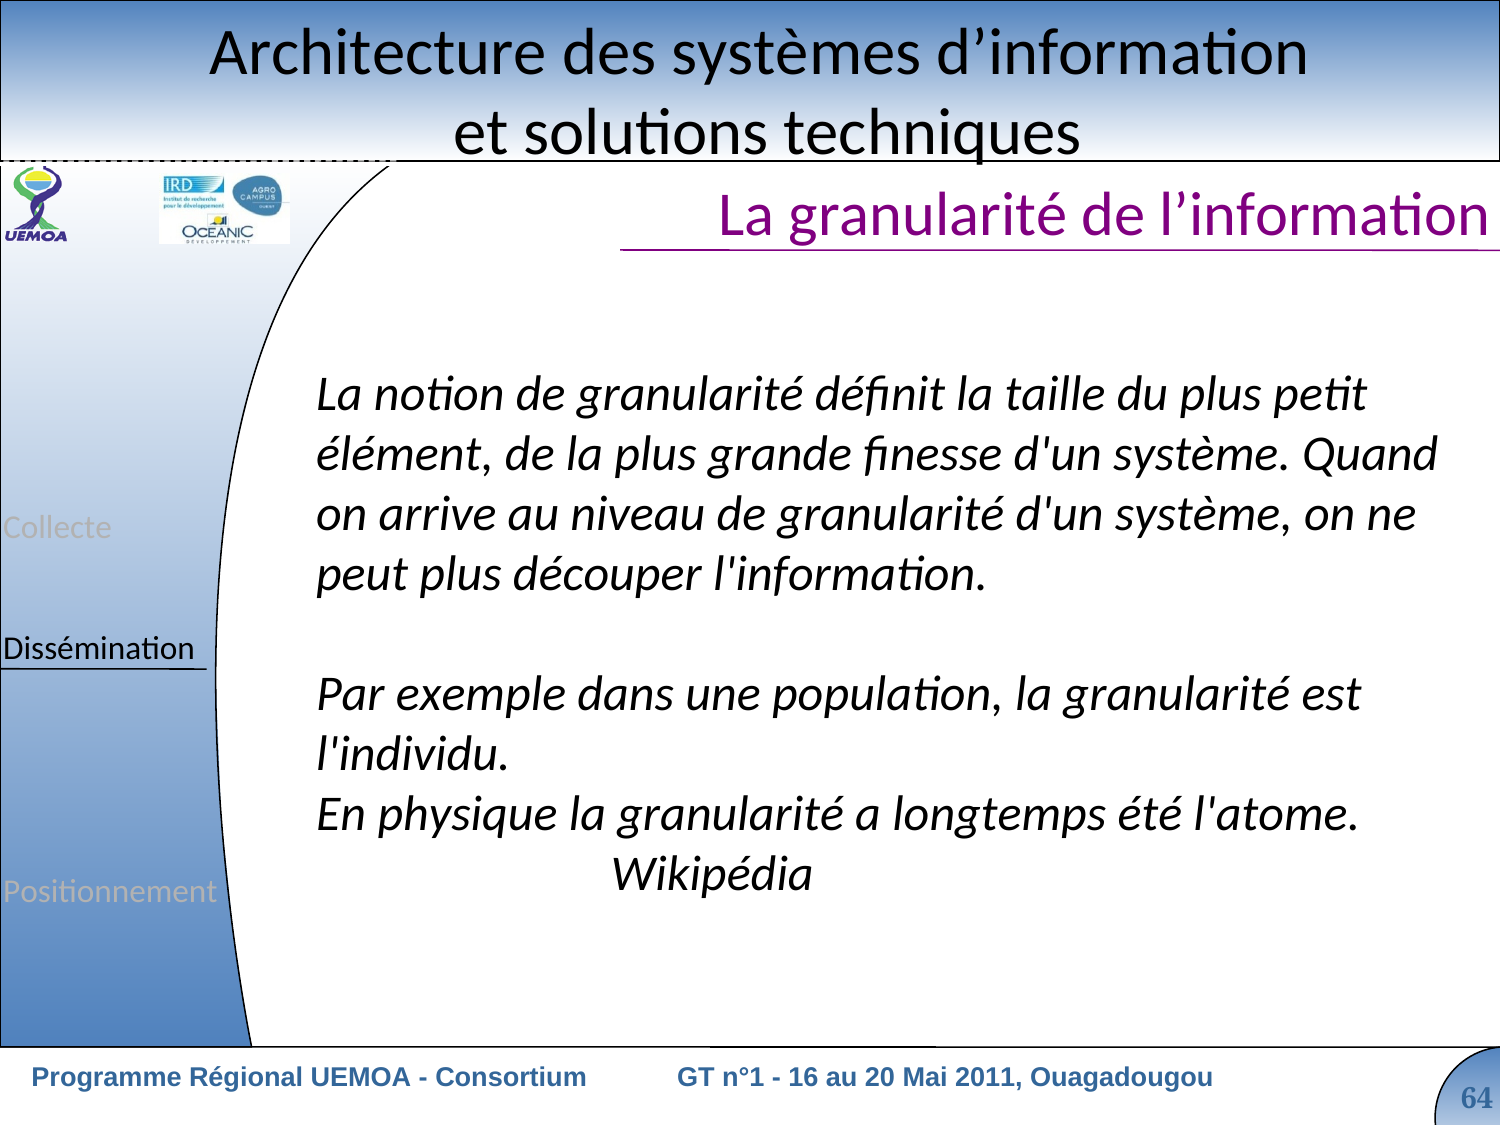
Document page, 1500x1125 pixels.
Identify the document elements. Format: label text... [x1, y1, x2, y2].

picture [0, 166, 73, 244]
picture [159, 173, 265, 244]
text_box La notion de granularité définit la taille du plus petit élément, de la plus grande finesse d'un système. Quand on arrive au niveau de granularité d'un système, on ne peut plus découper l'information. Par exemple dans une population, la granularité est l'individu. En physique la granularité a longtemps été l'atome. Wikipédia [301, 352, 1500, 908]
text_box La granularité de l’information [265, 165, 1500, 256]
text_box Architecture des systèmes d’information et solutions techniques [53, 0, 1483, 161]
text_box Collecte Dissémination Positionnement [0, 497, 314, 1039]
